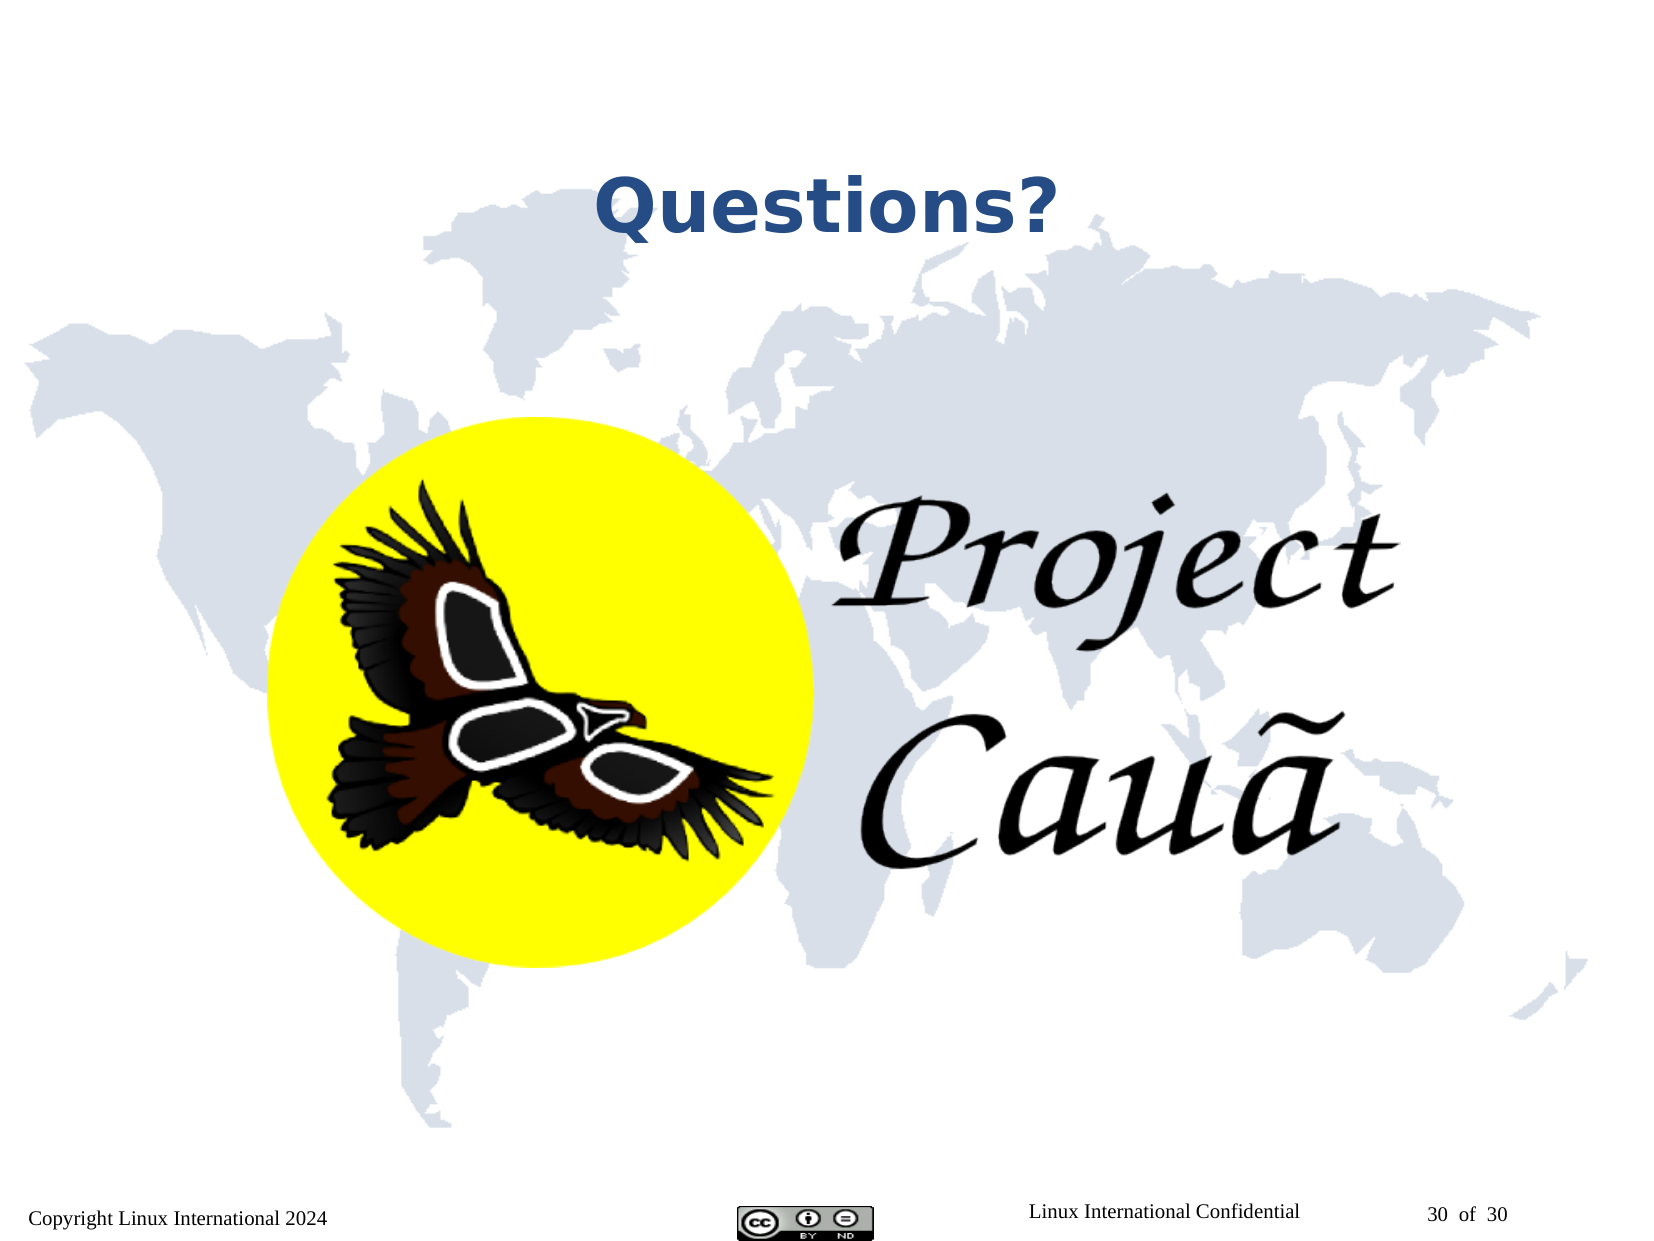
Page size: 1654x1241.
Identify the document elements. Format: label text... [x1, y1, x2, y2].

title Questions? [121, 102, 1534, 310]
picture [737, 1206, 874, 1241]
picture [0, 108, 1616, 1164]
